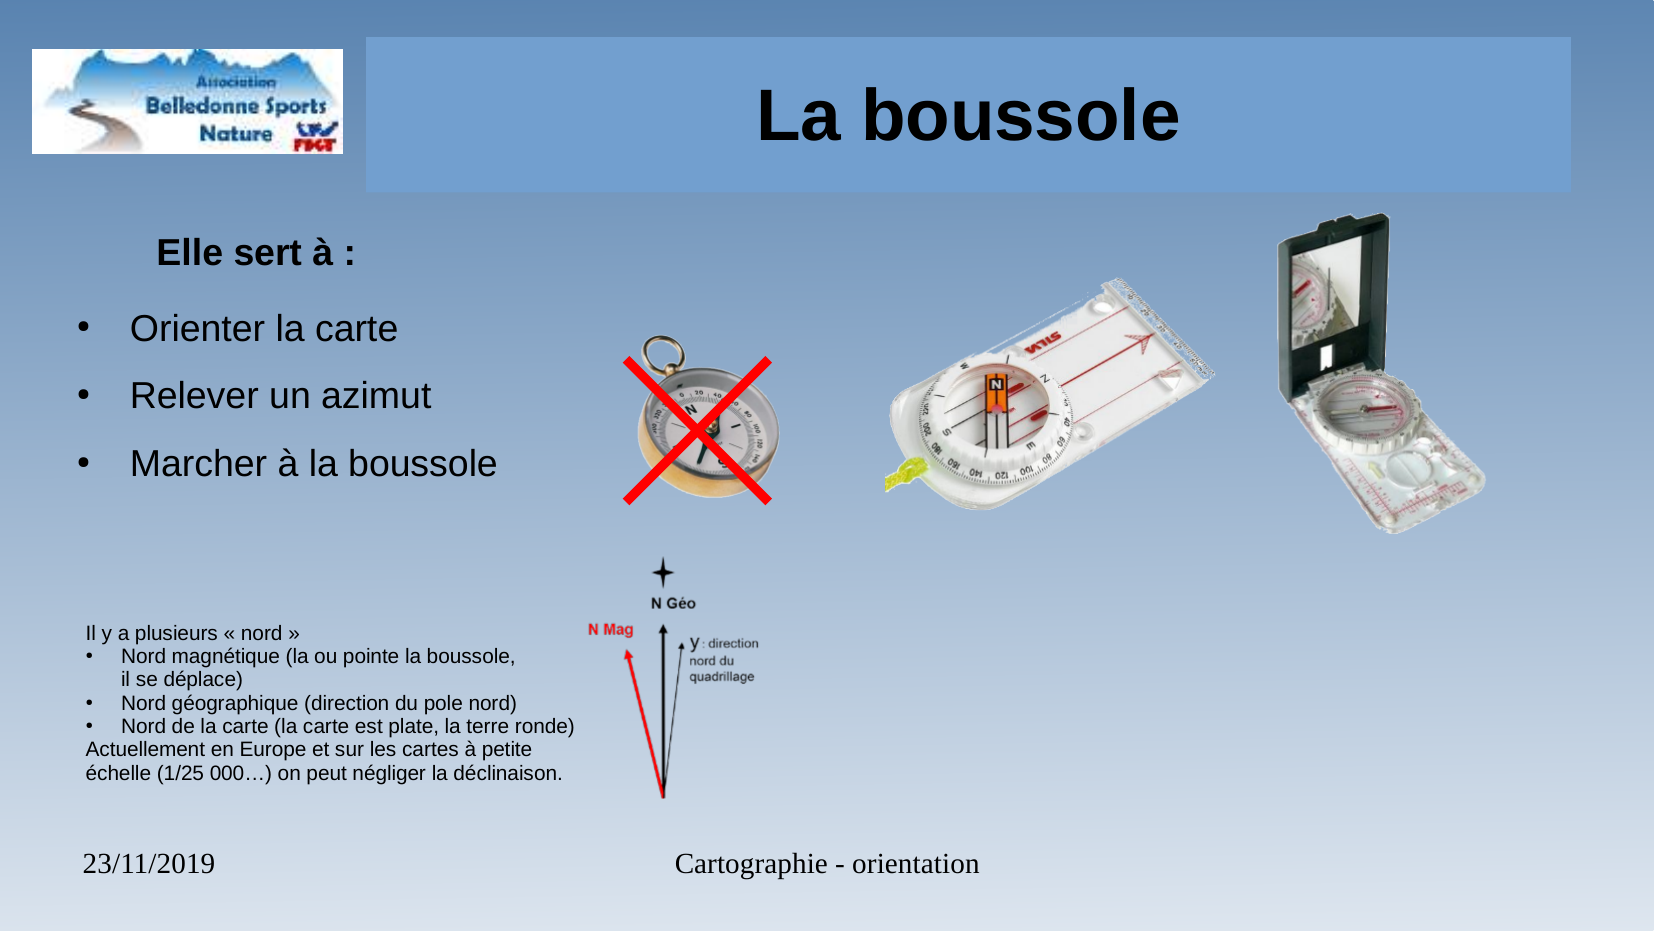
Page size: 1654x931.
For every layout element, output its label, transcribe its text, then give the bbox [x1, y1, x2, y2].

text_box Elle sert à : [141, 224, 372, 282]
list Orienter la carte Relever un azimut Marcher à la boussole [59, 307, 579, 527]
picture [614, 323, 805, 514]
picture [885, 206, 1549, 539]
picture [578, 555, 777, 799]
text_box Il y a plusieurs « nord » Nord magnétique (la ou pointe la boussole, il se déplace) Nord géographique (direction du pole nord) Nord de la carte (la carte est plate, la terre ronde) Actuellement en Europe et sur les cartes à petite échelle (1/25 000…) on peut négliger la déclinaison. [70, 614, 591, 792]
picture [32, 49, 343, 154]
title La boussole [366, 37, 1571, 193]
